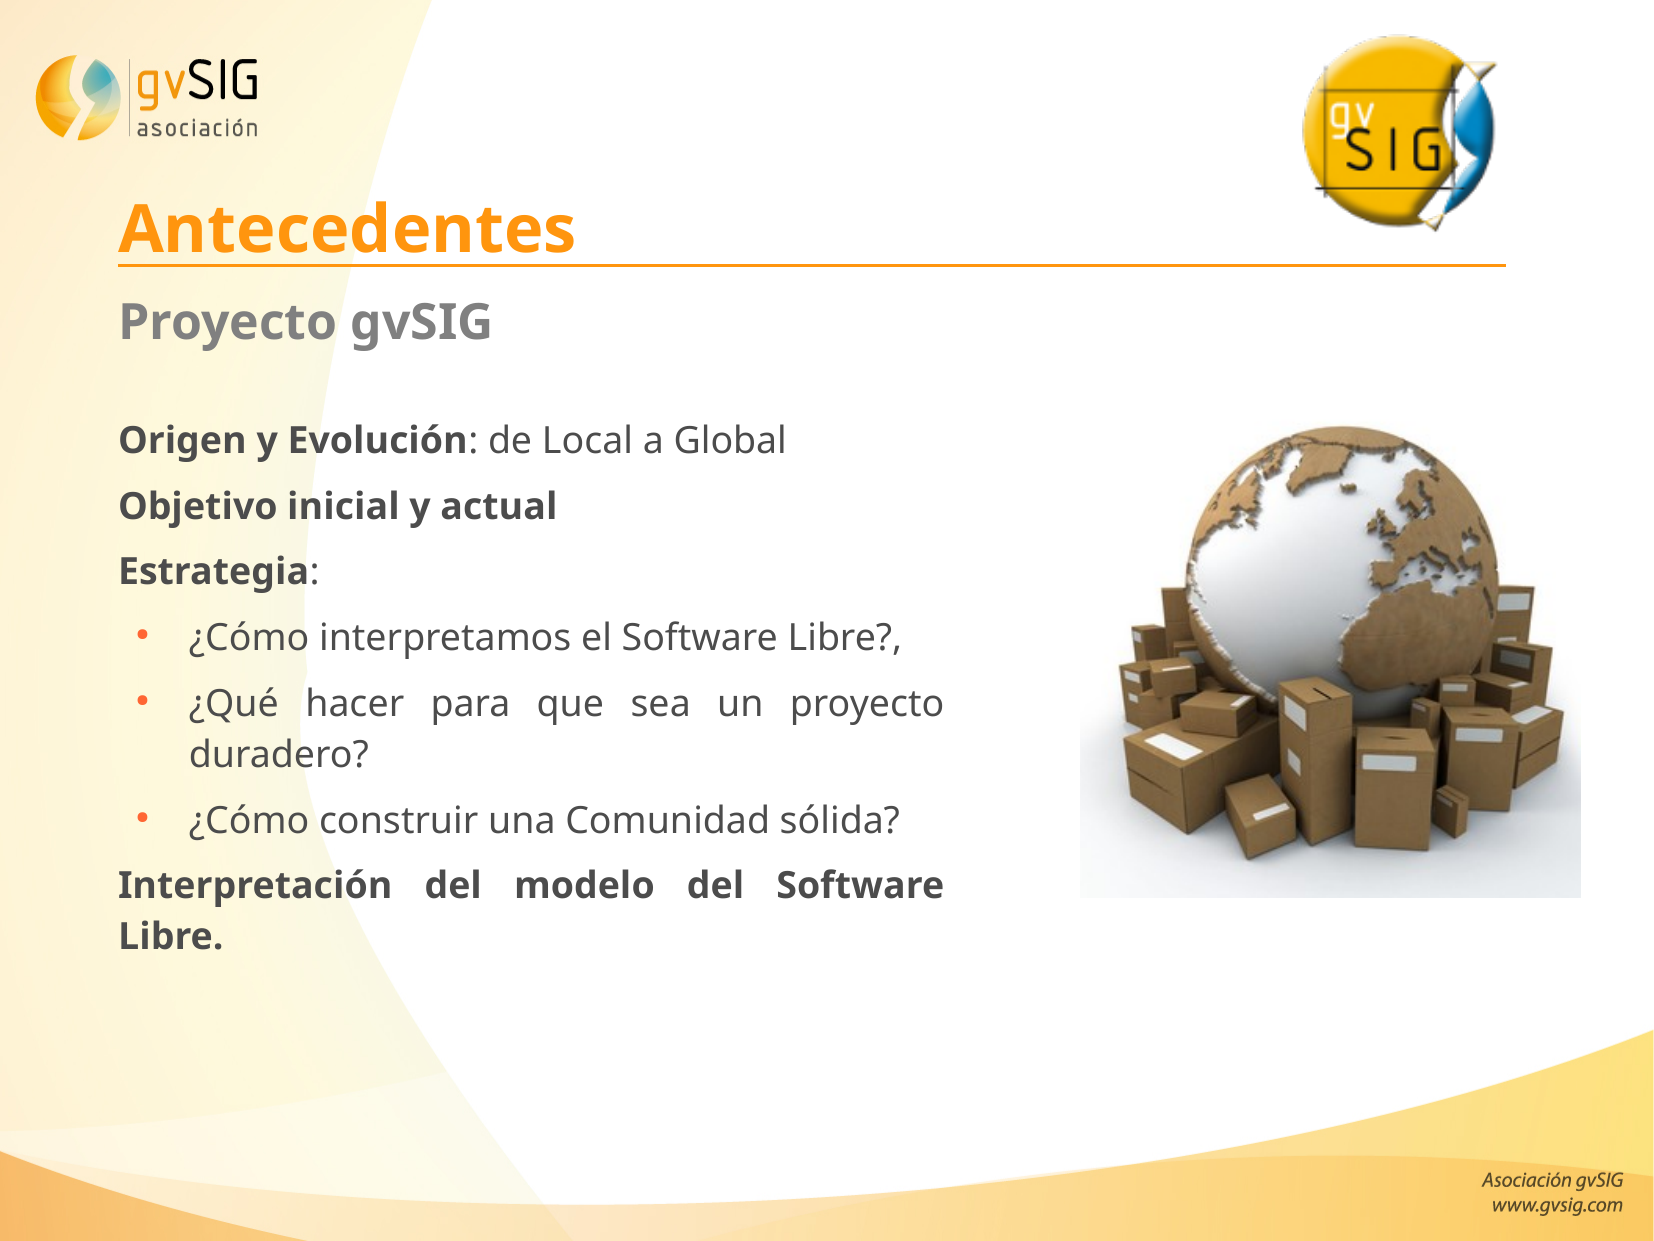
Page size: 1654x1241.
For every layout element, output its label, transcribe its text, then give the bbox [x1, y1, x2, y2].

title Proyecto gvSIG [118, 276, 857, 365]
title Antecedentes [118, 177, 1607, 276]
list Origen y Evolución: de Local a Global Objetivo inicial y actual Estrategia: ¿Cómo interpretamos el Software Libre?, ¿Qué hacer para que sea un proyecto duradero? ¿Cómo construir una Comunidad sólida? Interpretación del modelo del Software Libre. [118, 413, 945, 1083]
picture [0, 0, 1654, 1241]
